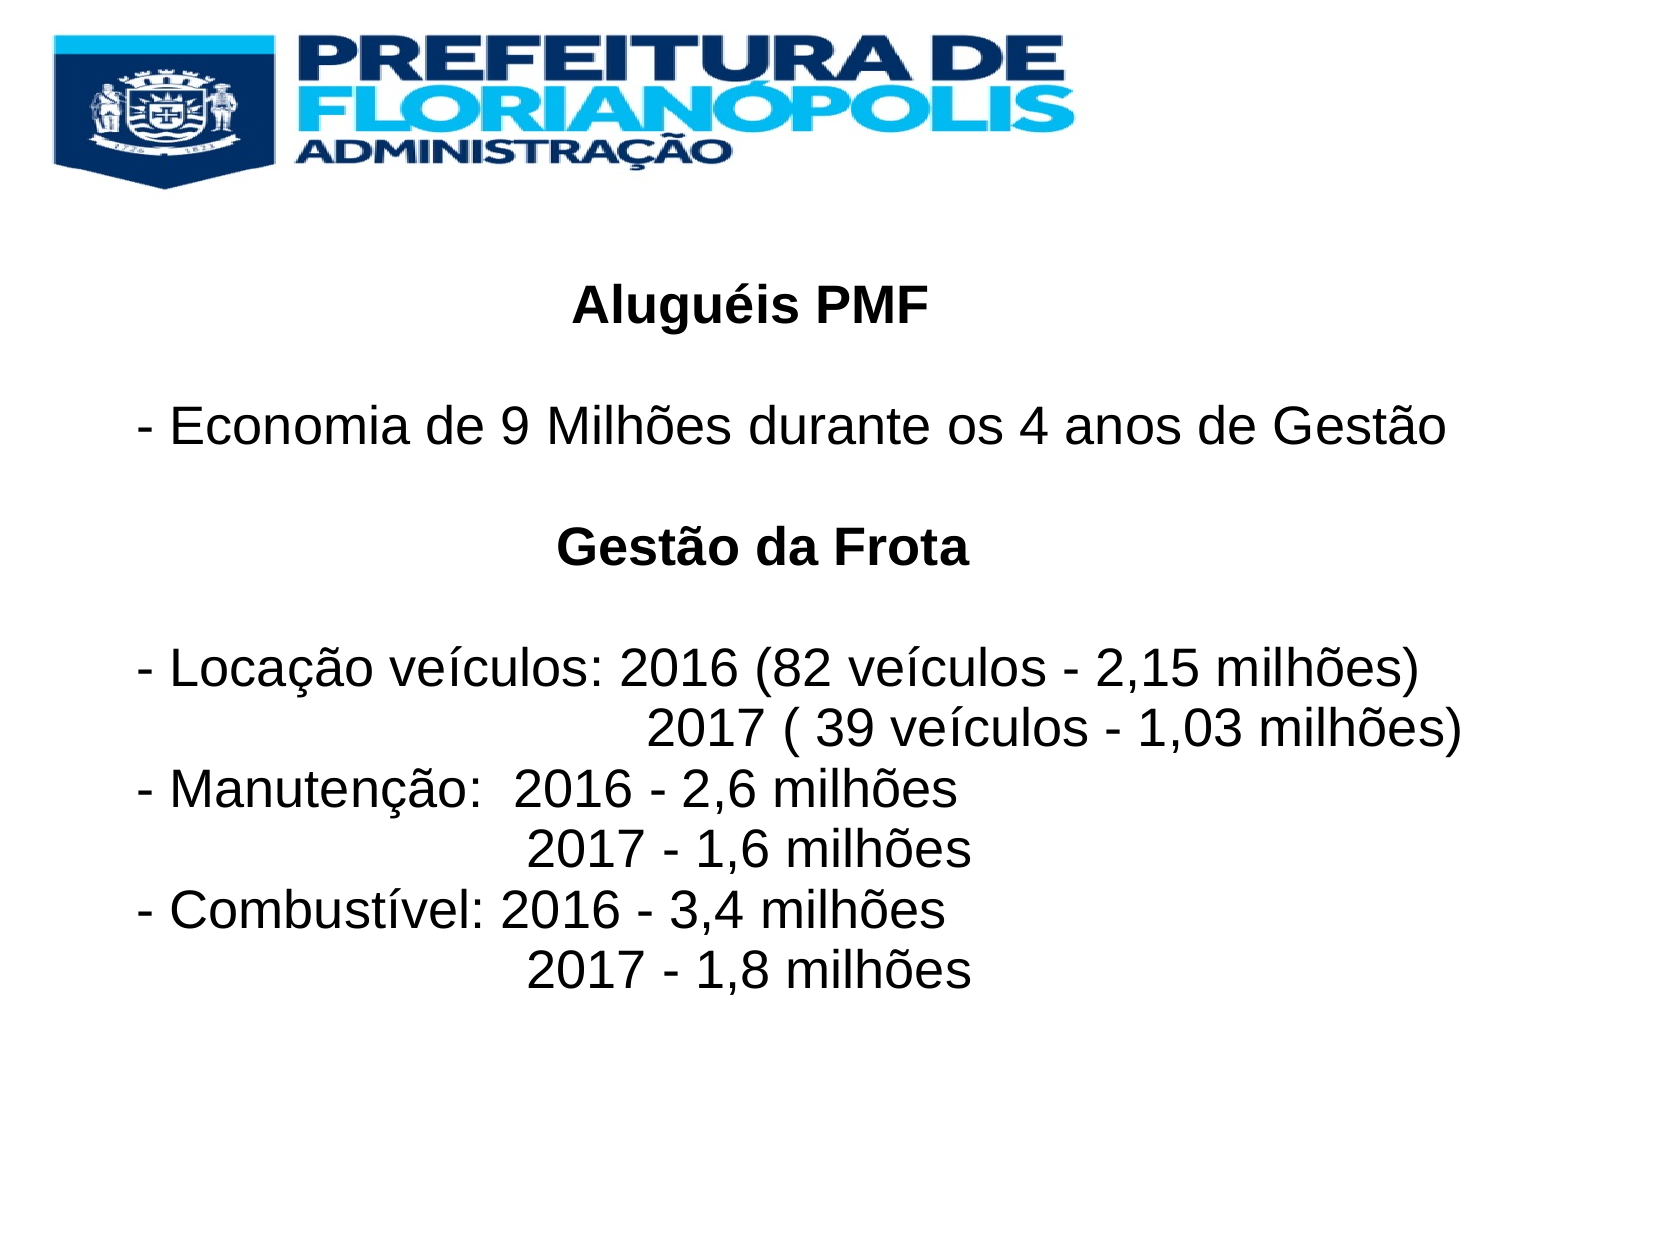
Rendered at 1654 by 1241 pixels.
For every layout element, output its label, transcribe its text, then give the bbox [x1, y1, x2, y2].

title Aluguéis PMF - Economia de 9 Milhões durante os 4 anos de Gestão Gestão da Frota - Locação veículos: 2016 (82 veículos - 2,15 milhões) 2017 ( 39 veículos - 1,03 milhões) - Manutenção: 2016 - 2,6 milhões 2017 - 1,6 milhões - Combustível: 2016 - 3,4 milhões 2017 - 1,8 milhões [106, 270, 1549, 1004]
picture [0, 0, 1131, 225]
